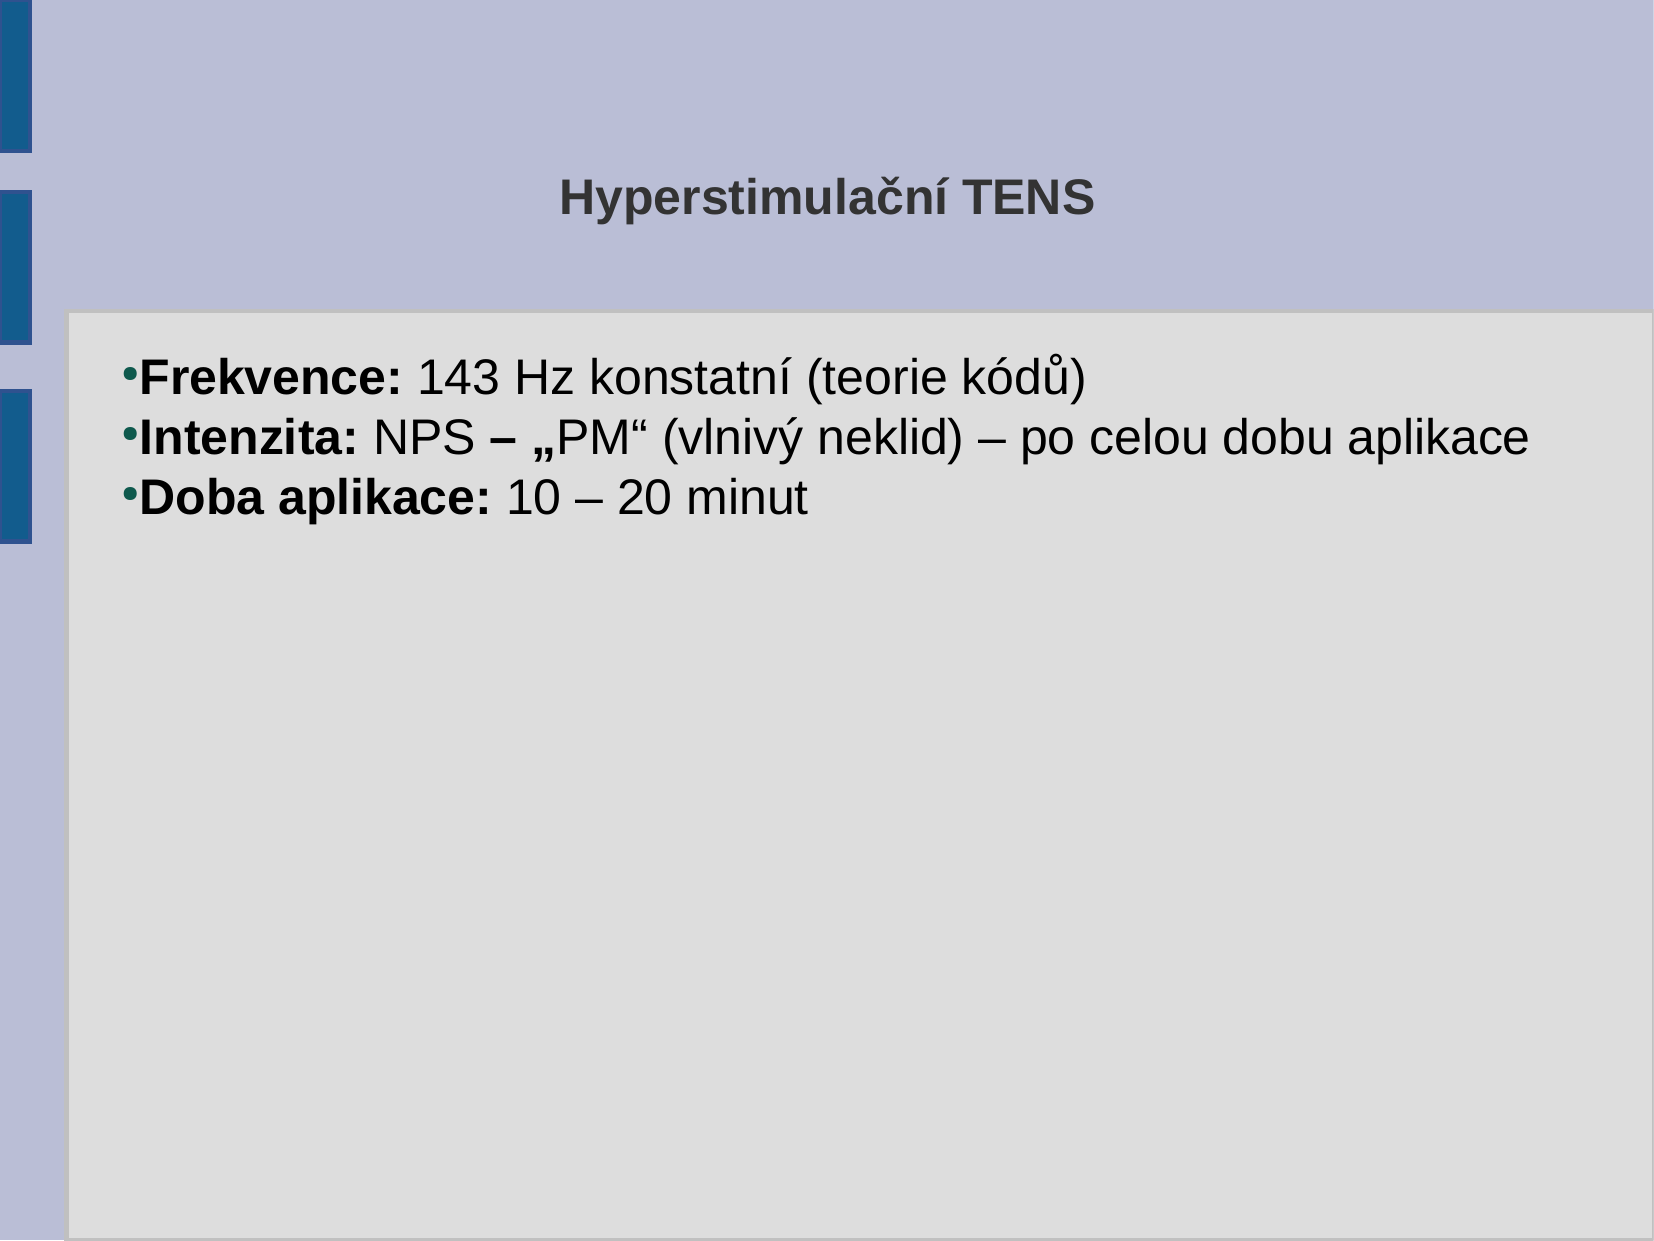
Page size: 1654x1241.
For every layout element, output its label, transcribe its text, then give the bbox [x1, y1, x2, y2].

list Frekvence: 143 Hz konstatní (teorie kódů) Intenzita: NPS – „PM“ (vlnivý neklid) – po celou dobu aplikace Doba aplikace: 10 – 20 minut [121, 344, 1534, 1127]
title Hyperstimulační TENS [121, 91, 1534, 299]
